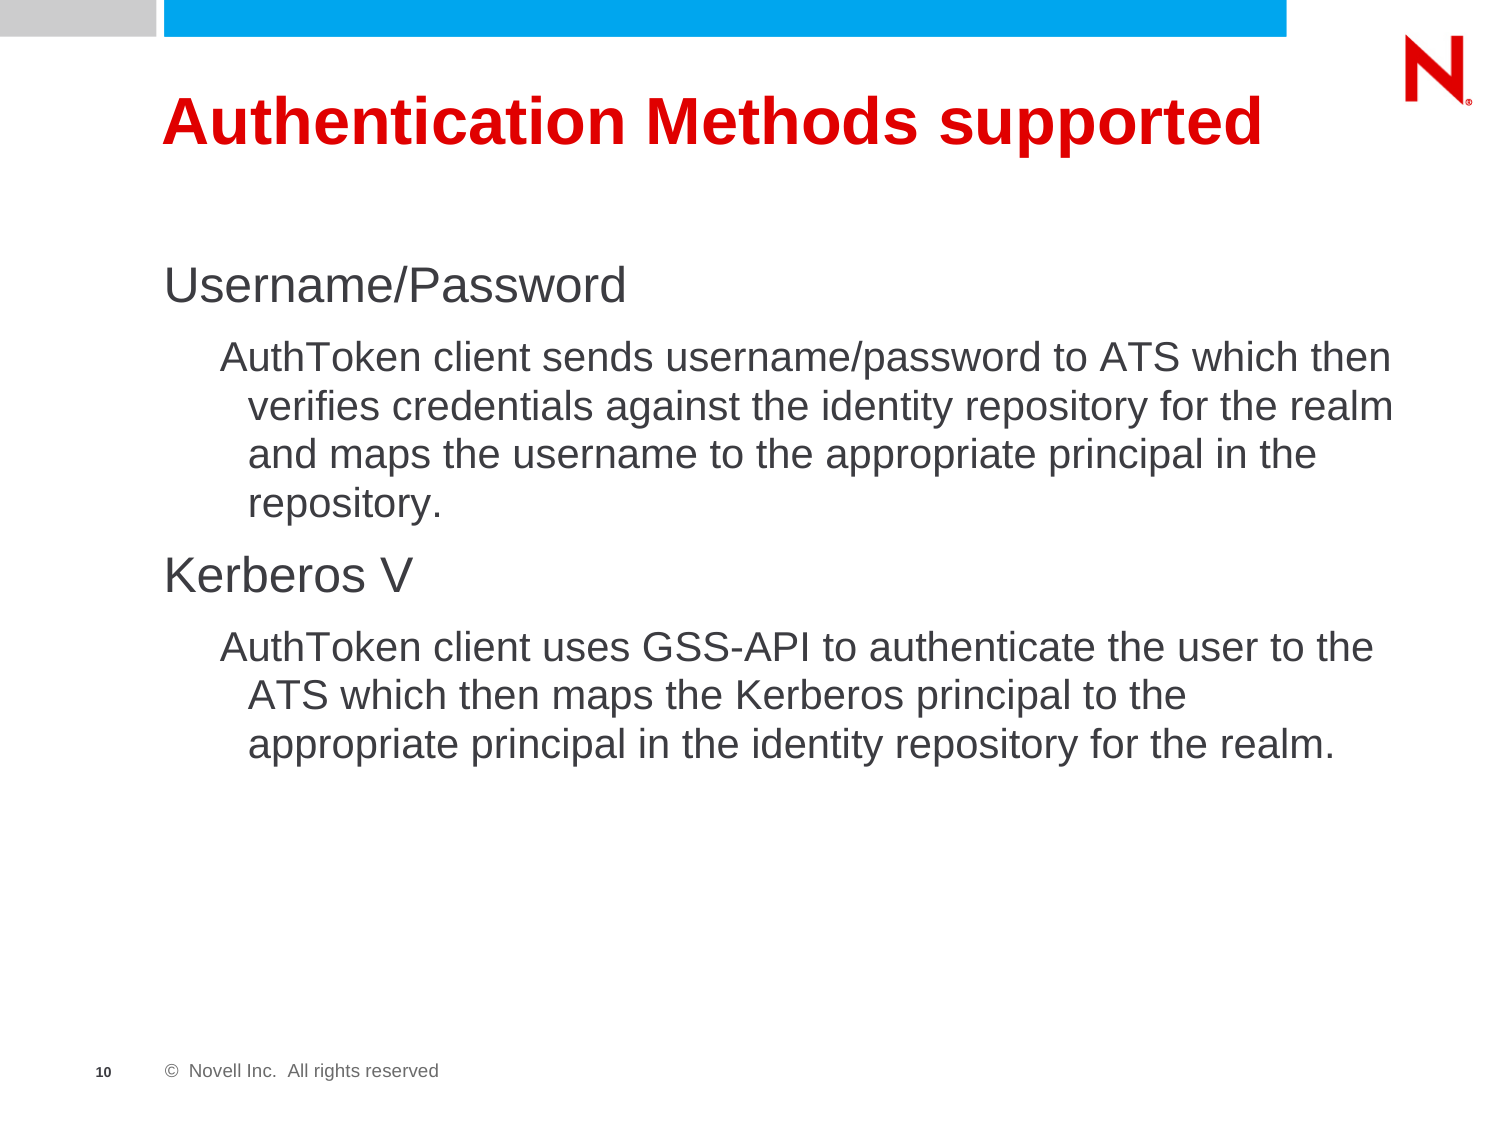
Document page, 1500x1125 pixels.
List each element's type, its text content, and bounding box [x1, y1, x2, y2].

title Authentication Methods supported [161, 41, 1383, 205]
list Username/Password AuthToken client sends username/password to ATS which then verifies credentials against the identity repository for the realm and maps the username to the appropriate principal in the repository. Kerberos V AuthToken client uses GSS-API to authenticate the user to the ATS which then maps the Kerberos principal to the appropriate principal in the identity repository for the realm. [163, 254, 1404, 986]
picture [1403, 32, 1473, 107]
